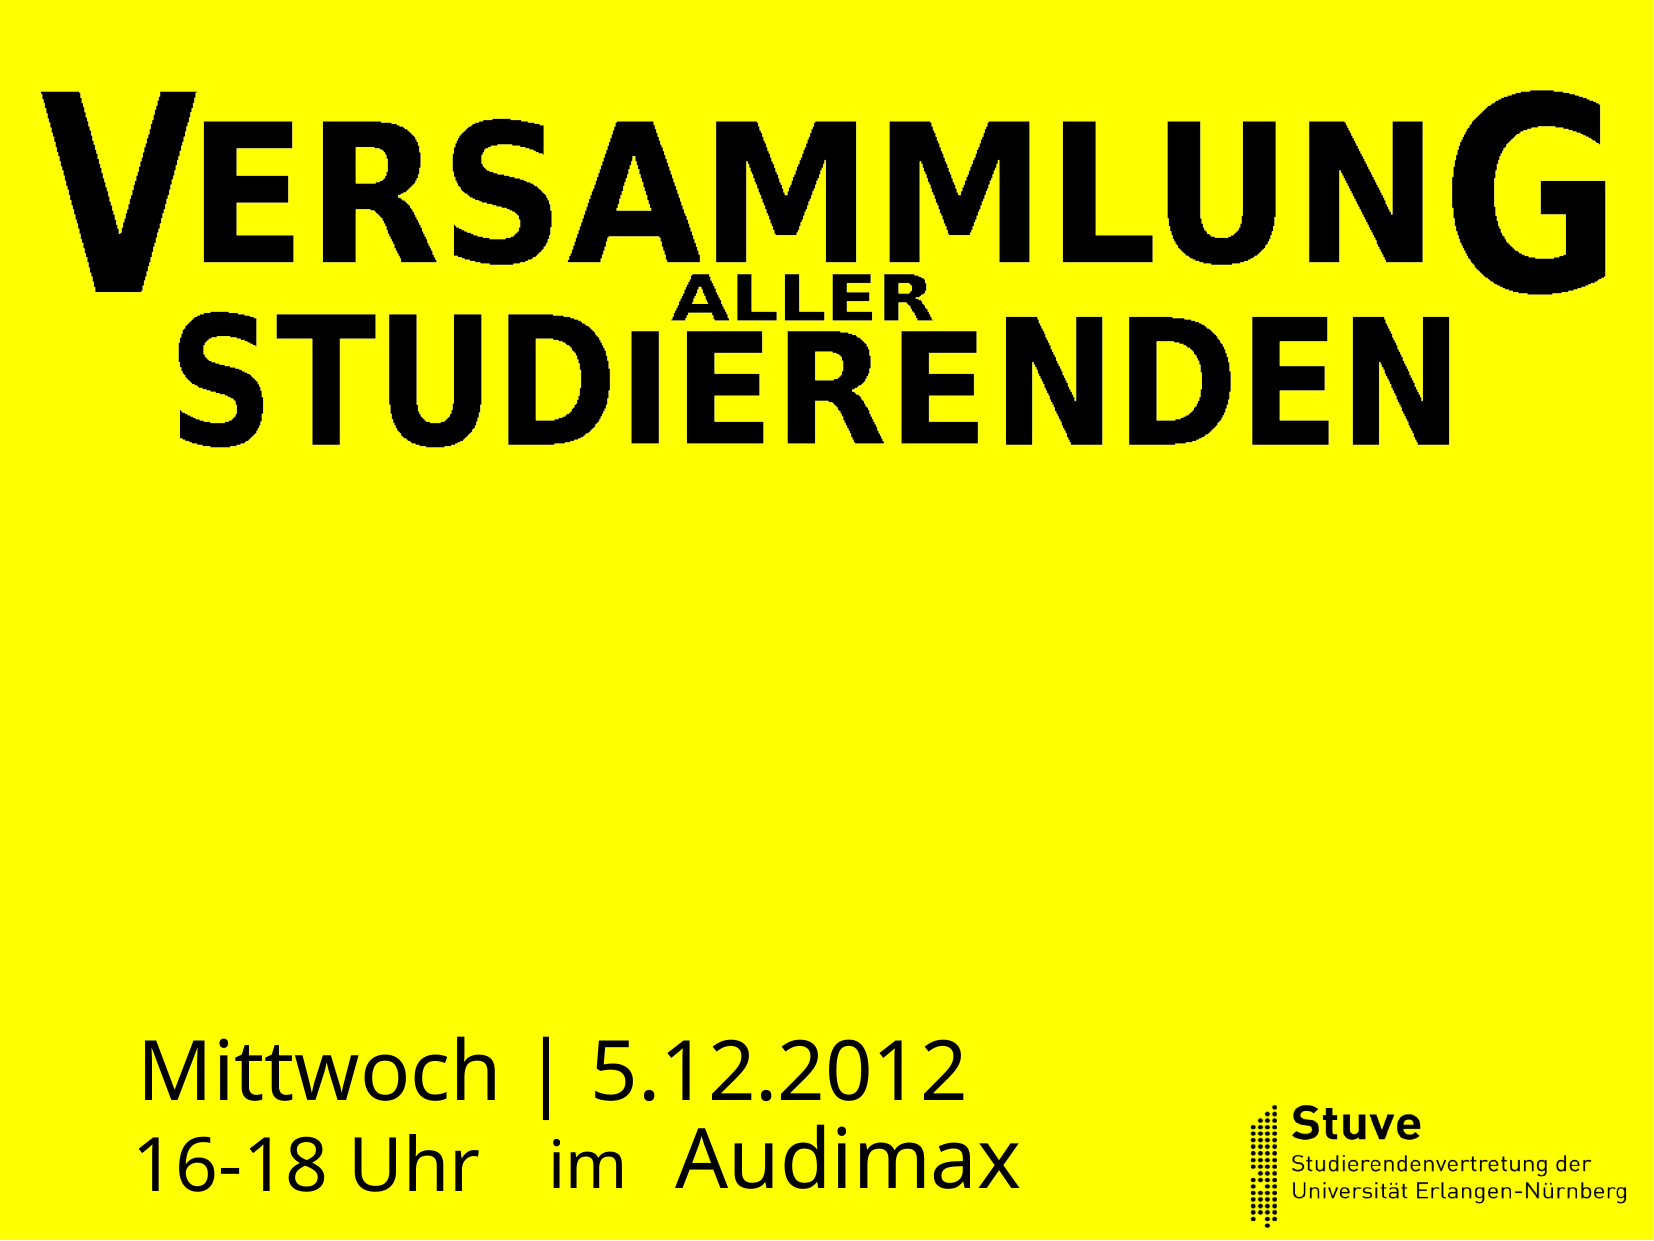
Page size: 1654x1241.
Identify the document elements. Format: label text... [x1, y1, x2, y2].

picture [1222, 1074, 1654, 1241]
text_box im [533, 1110, 1066, 1236]
text_box Audimax [661, 1092, 1057, 1110]
text_box 16-18 Uhr [118, 1104, 650, 1230]
picture [41, 89, 1607, 449]
text_box Mittwoch | 5.12.2012 [122, 1003, 1257, 1121]
